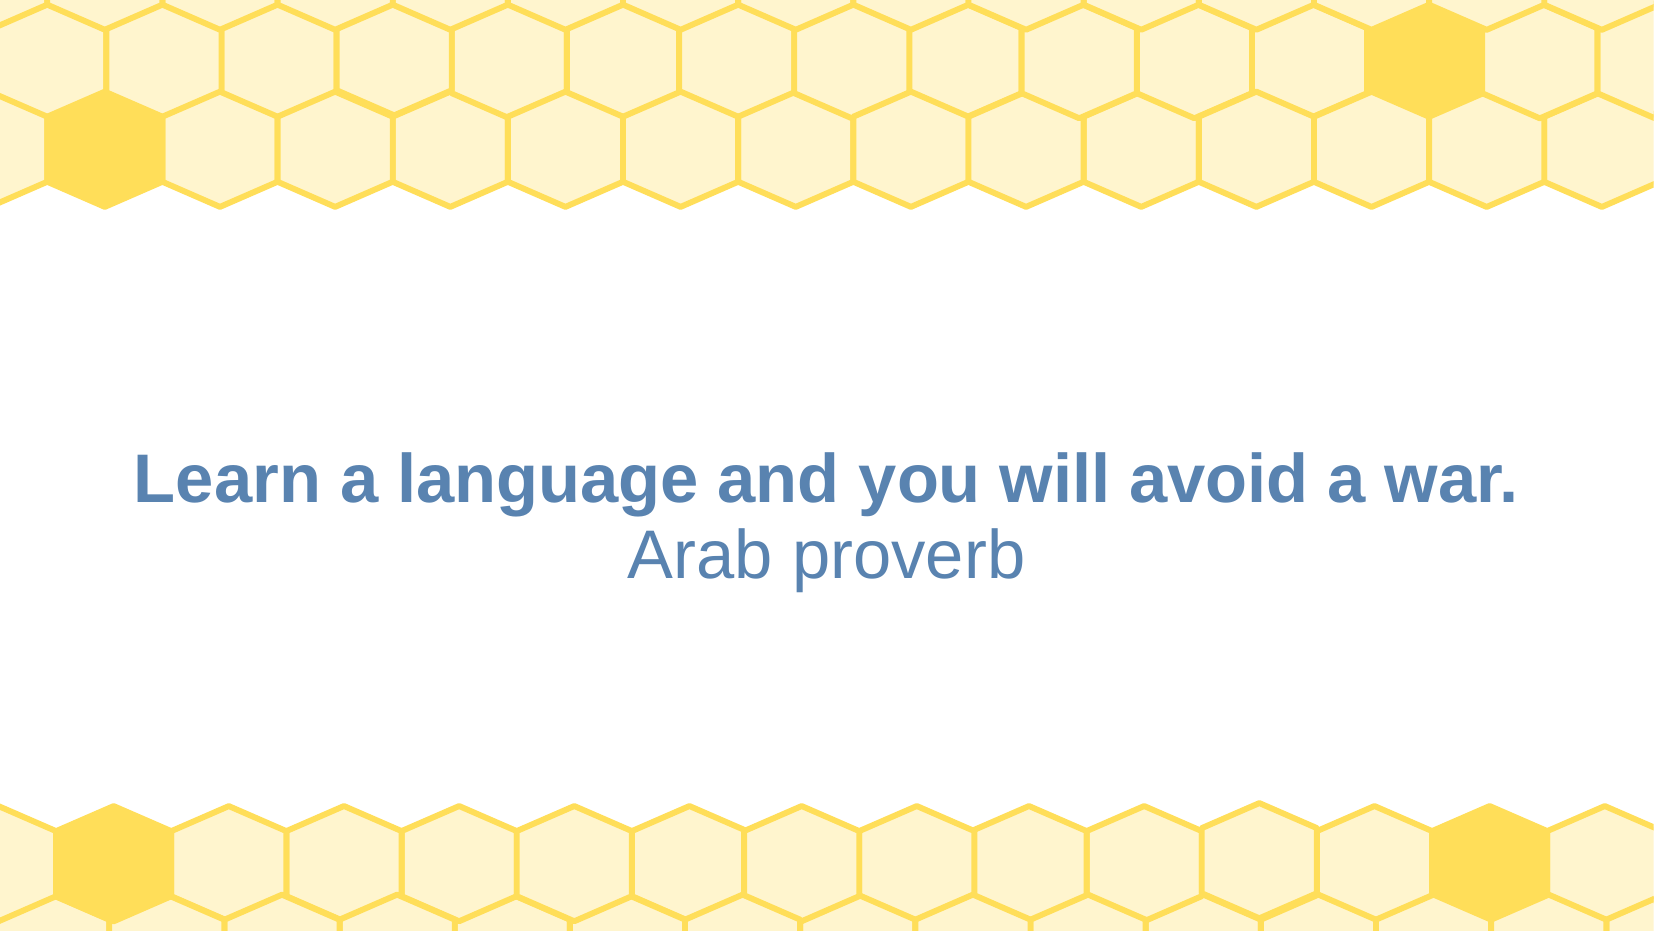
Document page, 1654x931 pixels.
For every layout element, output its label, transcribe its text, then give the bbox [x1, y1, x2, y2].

title Learn a language and you will avoid a war. Arab proverb [88, 324, 1565, 709]
